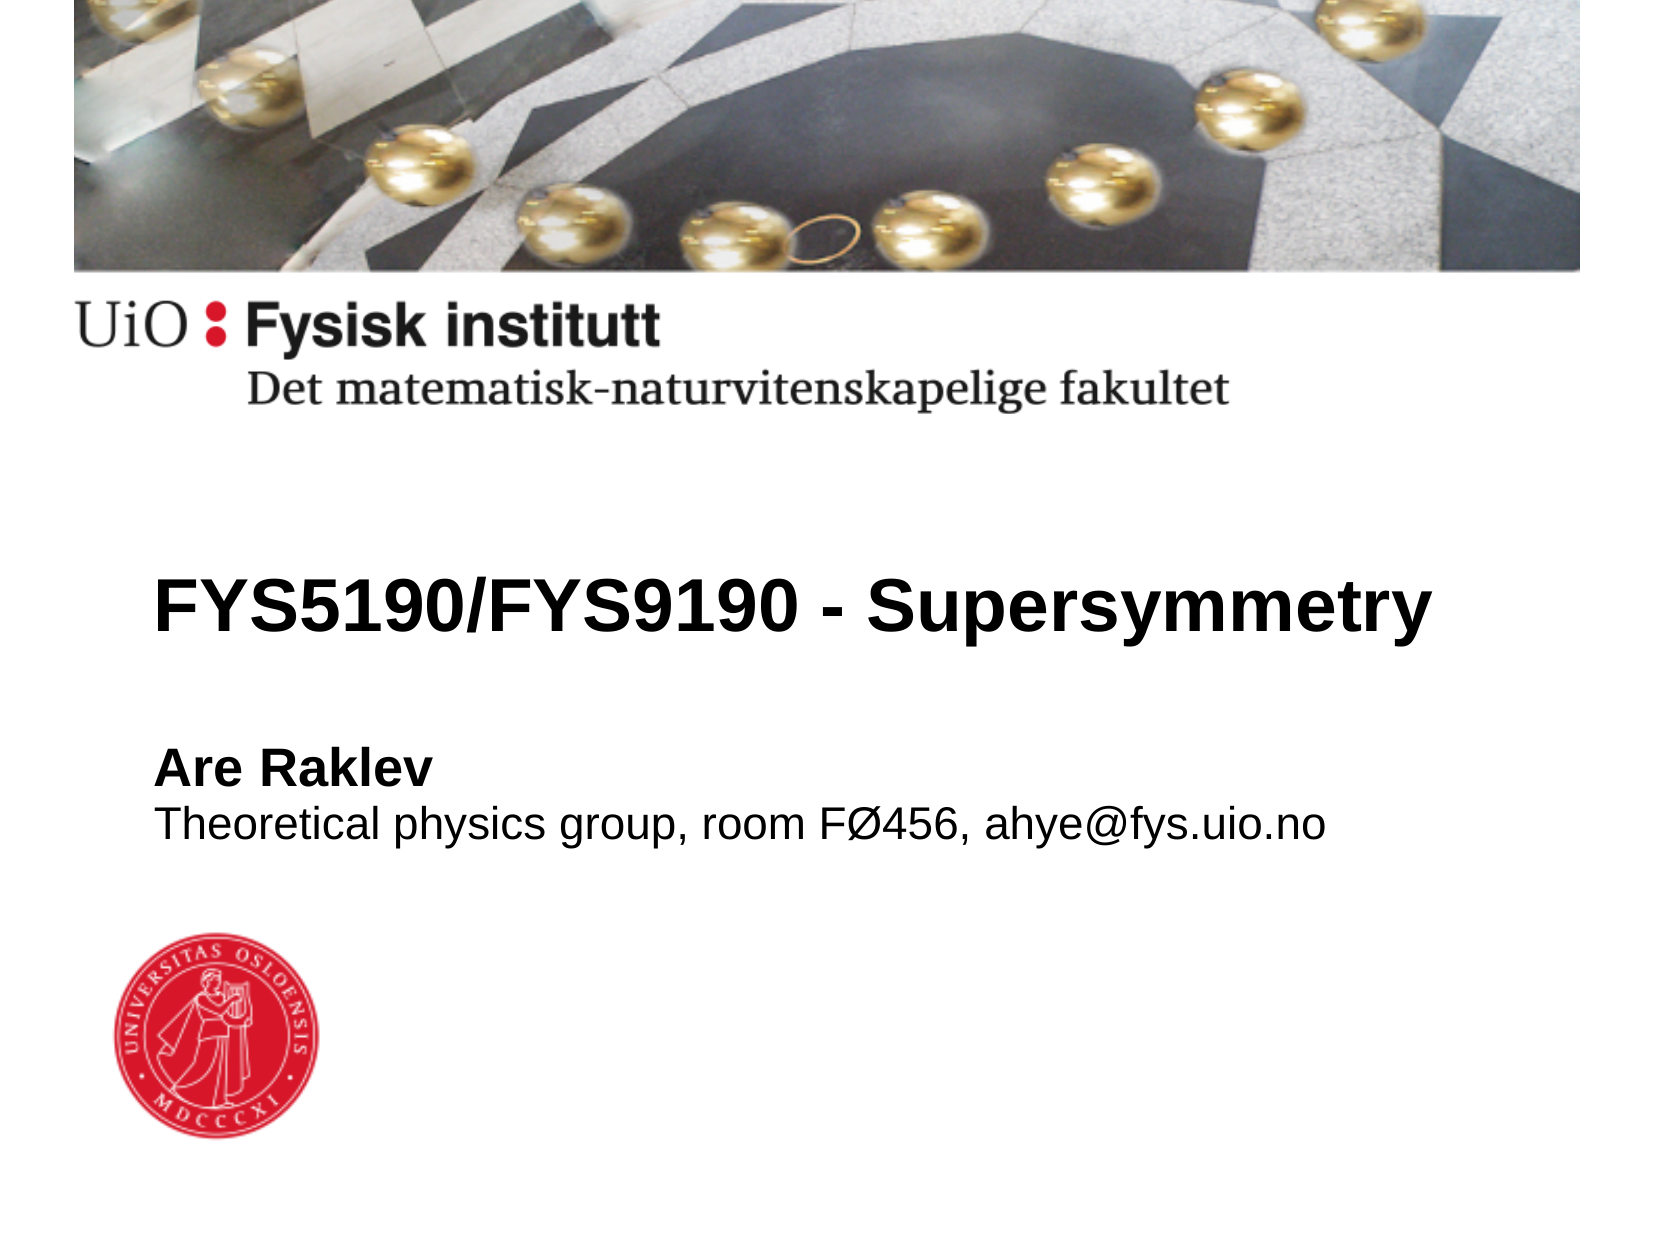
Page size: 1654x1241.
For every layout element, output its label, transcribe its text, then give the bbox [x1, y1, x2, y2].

title Are Raklev Theoretical physics group, room FØ456, ahye@fys.uio.no [153, 725, 1500, 862]
picture [72, 292, 1238, 420]
picture [74, 0, 1580, 280]
subtitle FYS5190/FYS9190 - Supersymmetry [153, 545, 1463, 666]
picture [109, 927, 326, 1147]
